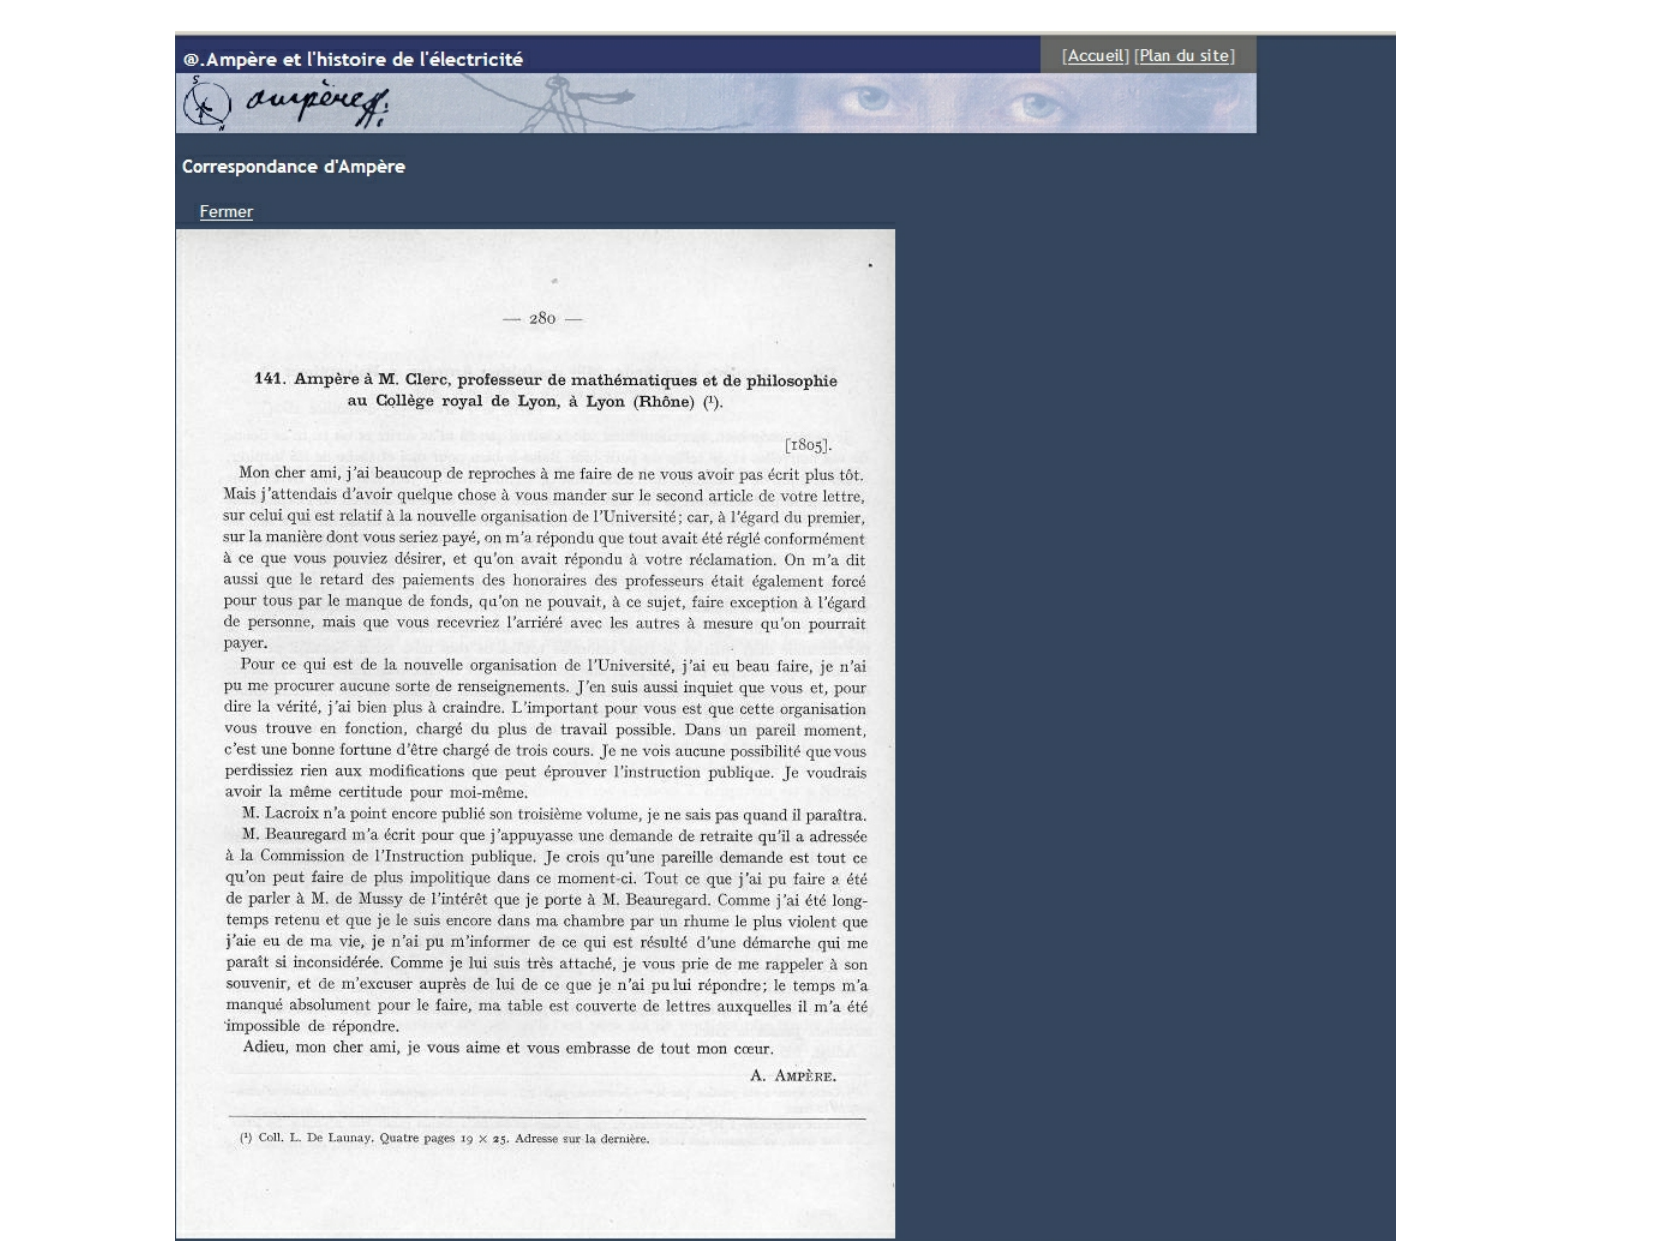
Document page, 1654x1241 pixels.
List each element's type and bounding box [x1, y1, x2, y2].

picture [175, 30, 1396, 1241]
